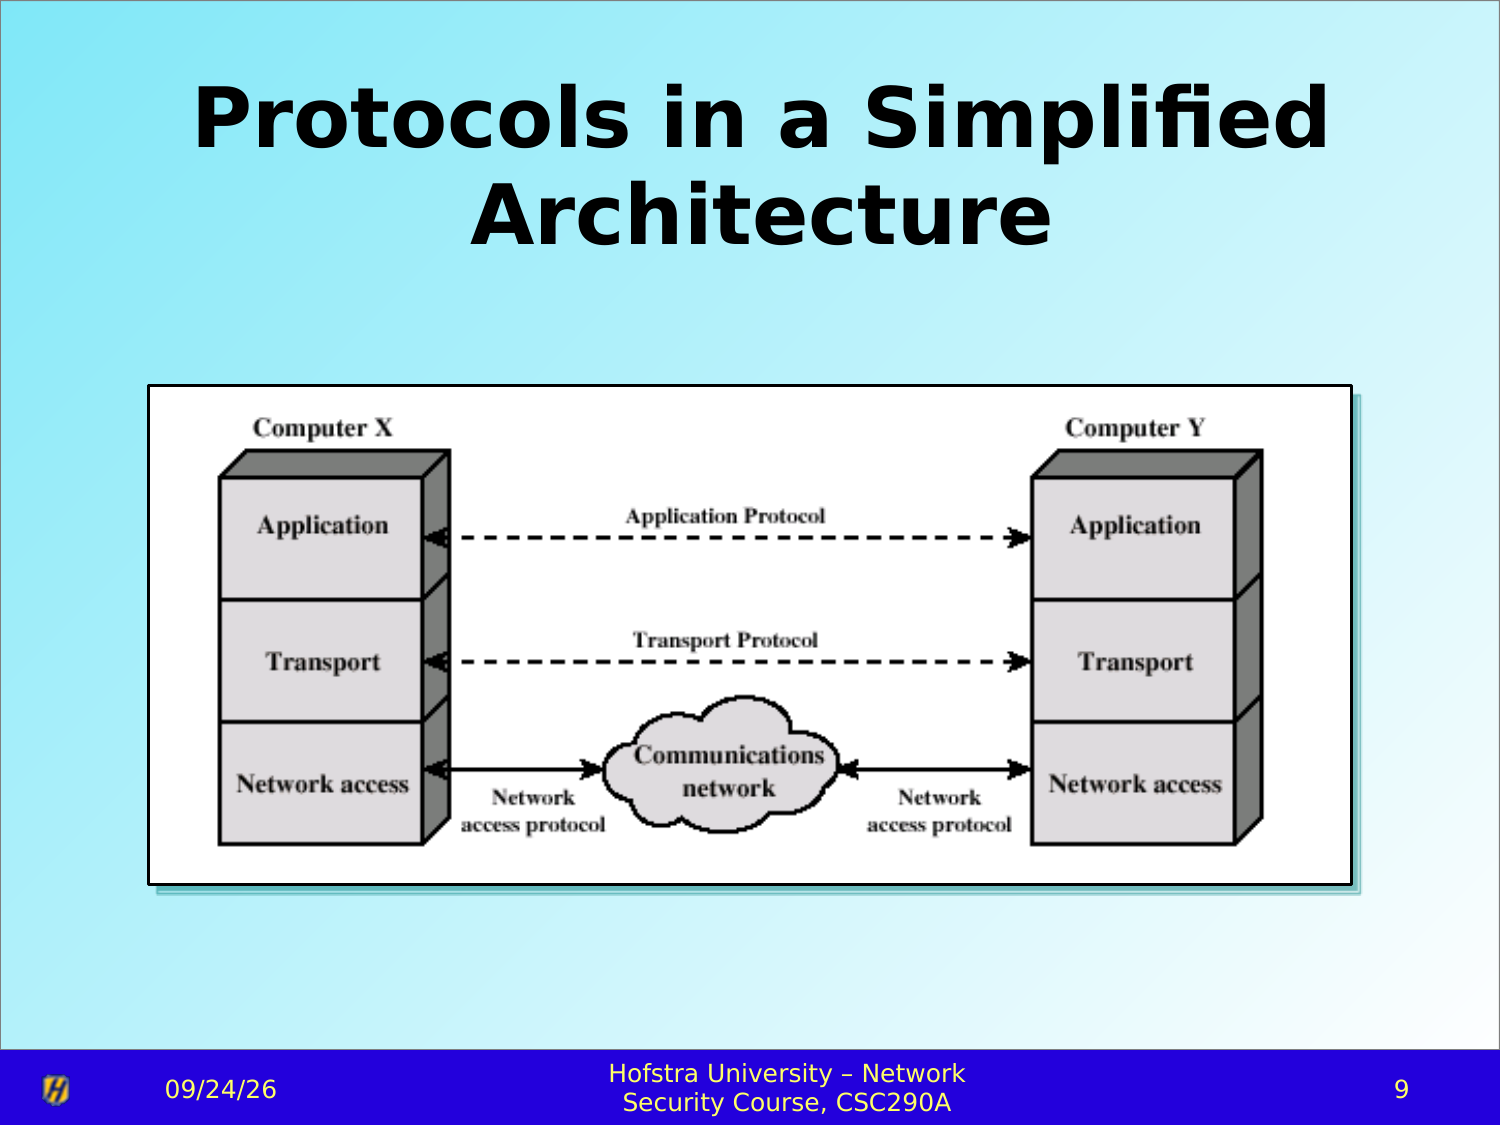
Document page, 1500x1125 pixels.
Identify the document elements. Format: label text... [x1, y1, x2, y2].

title Protocols in a Simplified Architecture [74, 62, 1450, 273]
picture [37, 1072, 76, 1110]
picture [150, 387, 1351, 884]
